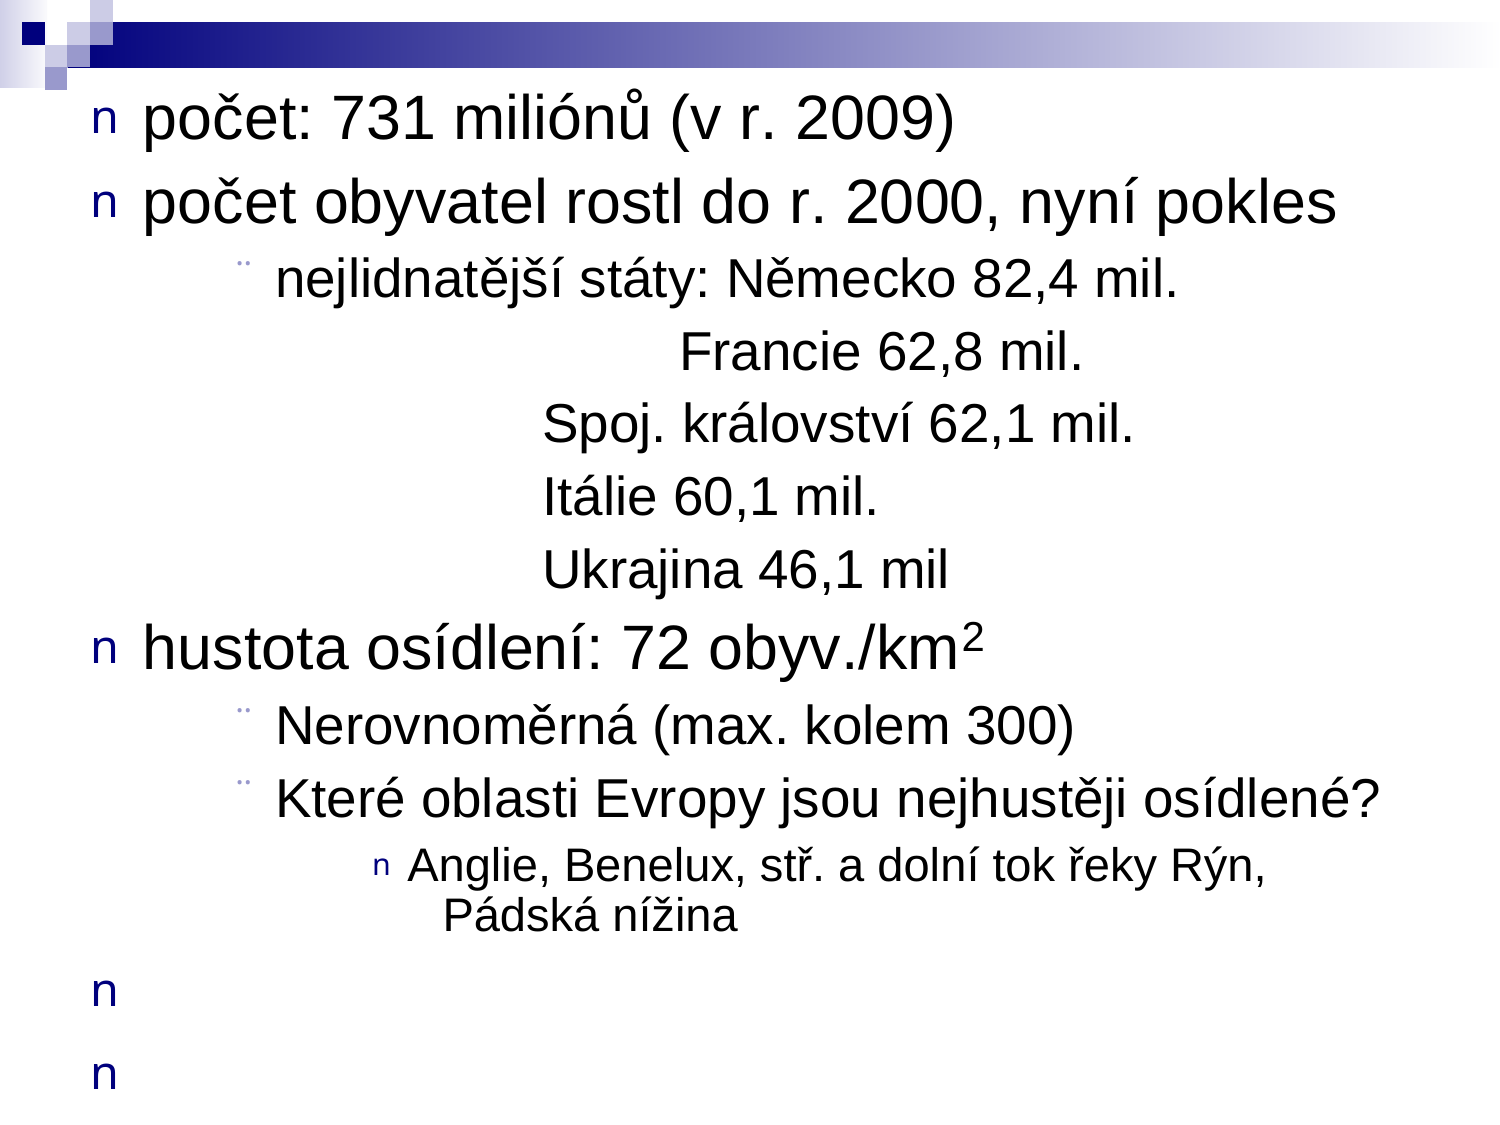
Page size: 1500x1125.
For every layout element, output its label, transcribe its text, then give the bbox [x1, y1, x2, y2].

list počet: 731 miliónů (v r. 2009) počet obyvatel rostl do r. 2000, nyní pokles nejlidnatější státy: Německo 82,4 mil. Francie 62,8 mil. Spoj. království 62,1 mil. Itálie 60,1 mil. Ukrajina 46,1 mil hustota osídlení: 72 obyv./km2 Nerovnoměrná (max. kolem 300) Které oblasti Evropy jsou nejhustěji osídlené? Anglie, Benelux, stř. a dolní tok řeky Rýn, Pádská nížina [75, 78, 1426, 1094]
